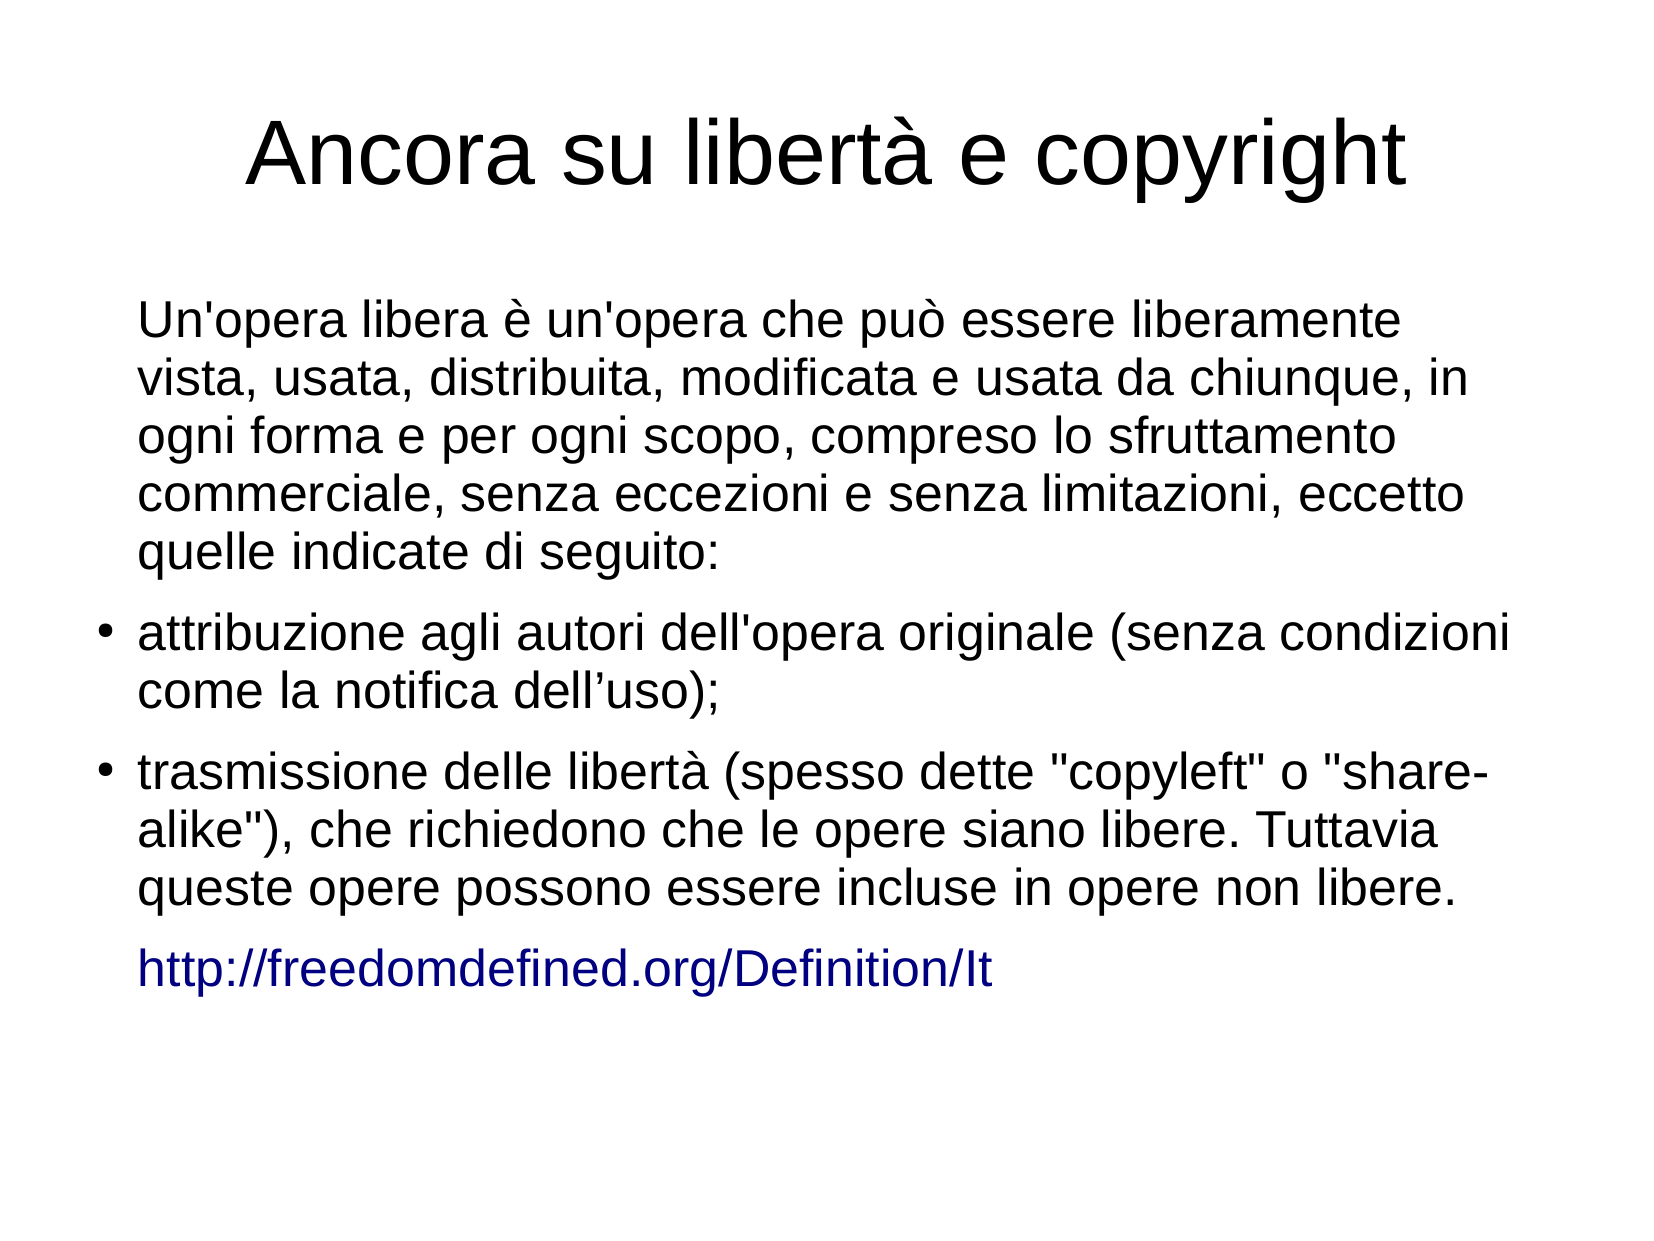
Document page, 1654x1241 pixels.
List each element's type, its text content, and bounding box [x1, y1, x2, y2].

title Ancora su libertà e copyright [82, 49, 1571, 257]
list Un'opera libera è un'opera che può essere liberamente vista, usata, distribuita, modificata e usata da chiunque, in ogni forma e per ogni scopo, compreso lo sfruttamento commerciale, senza eccezioni e senza limitazioni, eccetto quelle indicate di seguito: attribuzione agli autori dell'opera originale (senza condizioni come la notifica dell’uso); trasmissione delle libertà (spesso dette "copyleft" o "share-alike"), che richiedono che le opere siano libere. Tuttavia queste opere possono essere incluse in opere non libere. http://freedomdefined.org/Definition/It [82, 290, 1538, 1010]
